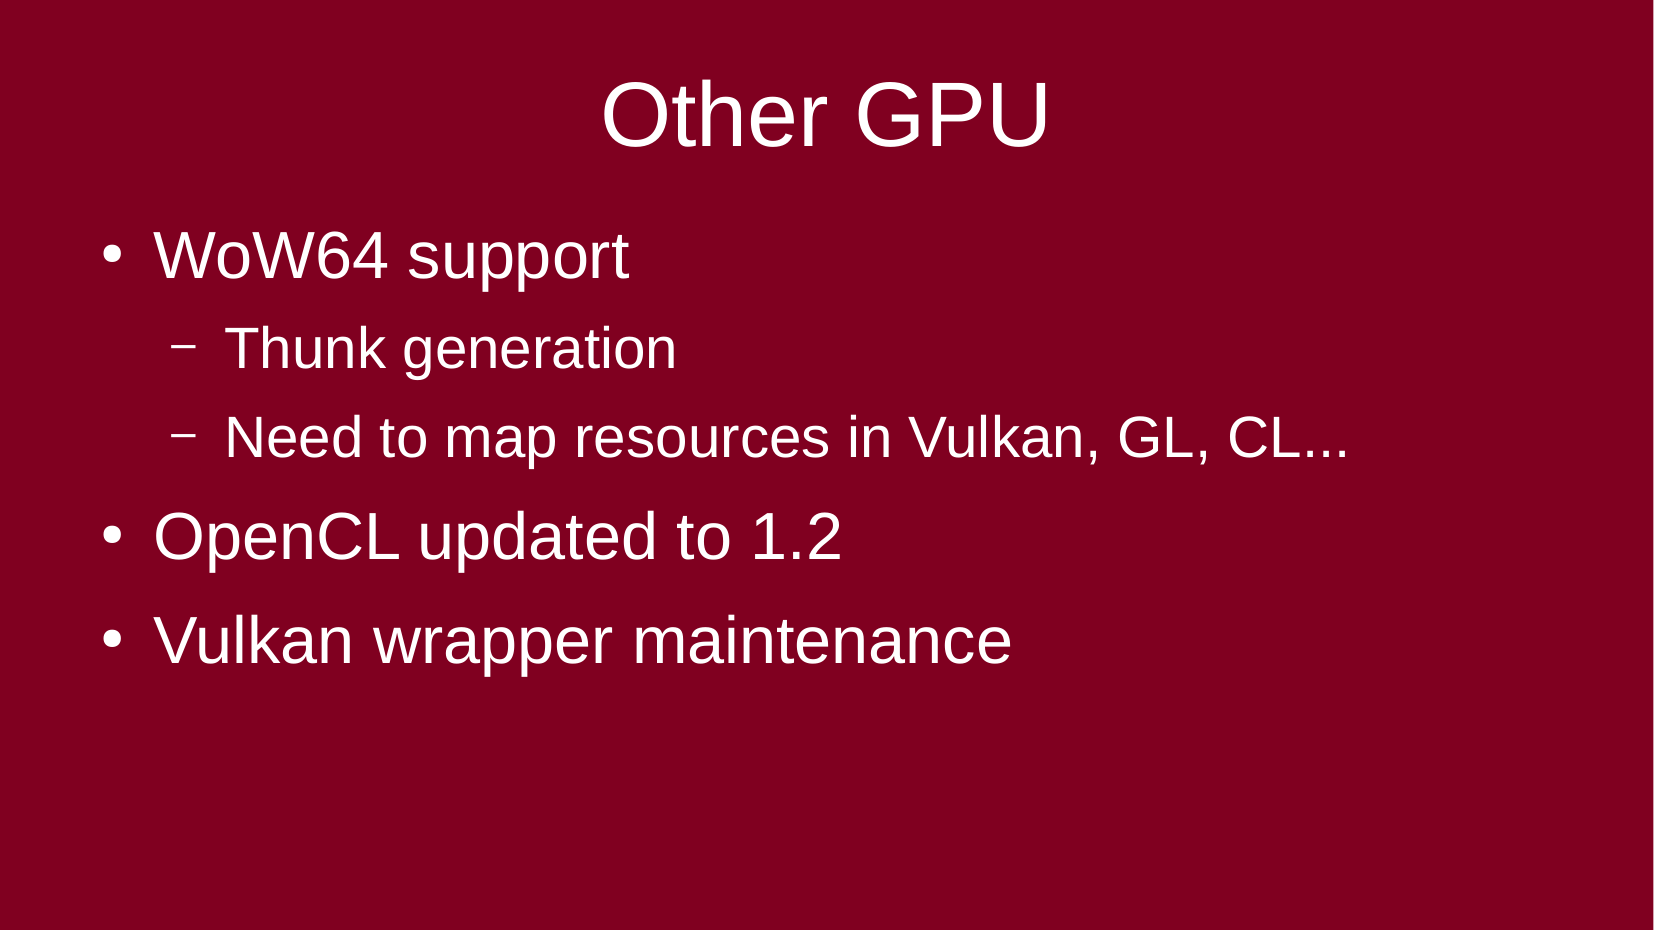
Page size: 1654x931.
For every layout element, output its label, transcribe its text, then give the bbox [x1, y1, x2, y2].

list WoW64 support Thunk generation Need to map resources in Vulkan, GL, CL... OpenCL updated to 1.2 Vulkan wrapper maintenance [82, 217, 1571, 758]
title Other GPU [82, 37, 1571, 193]
